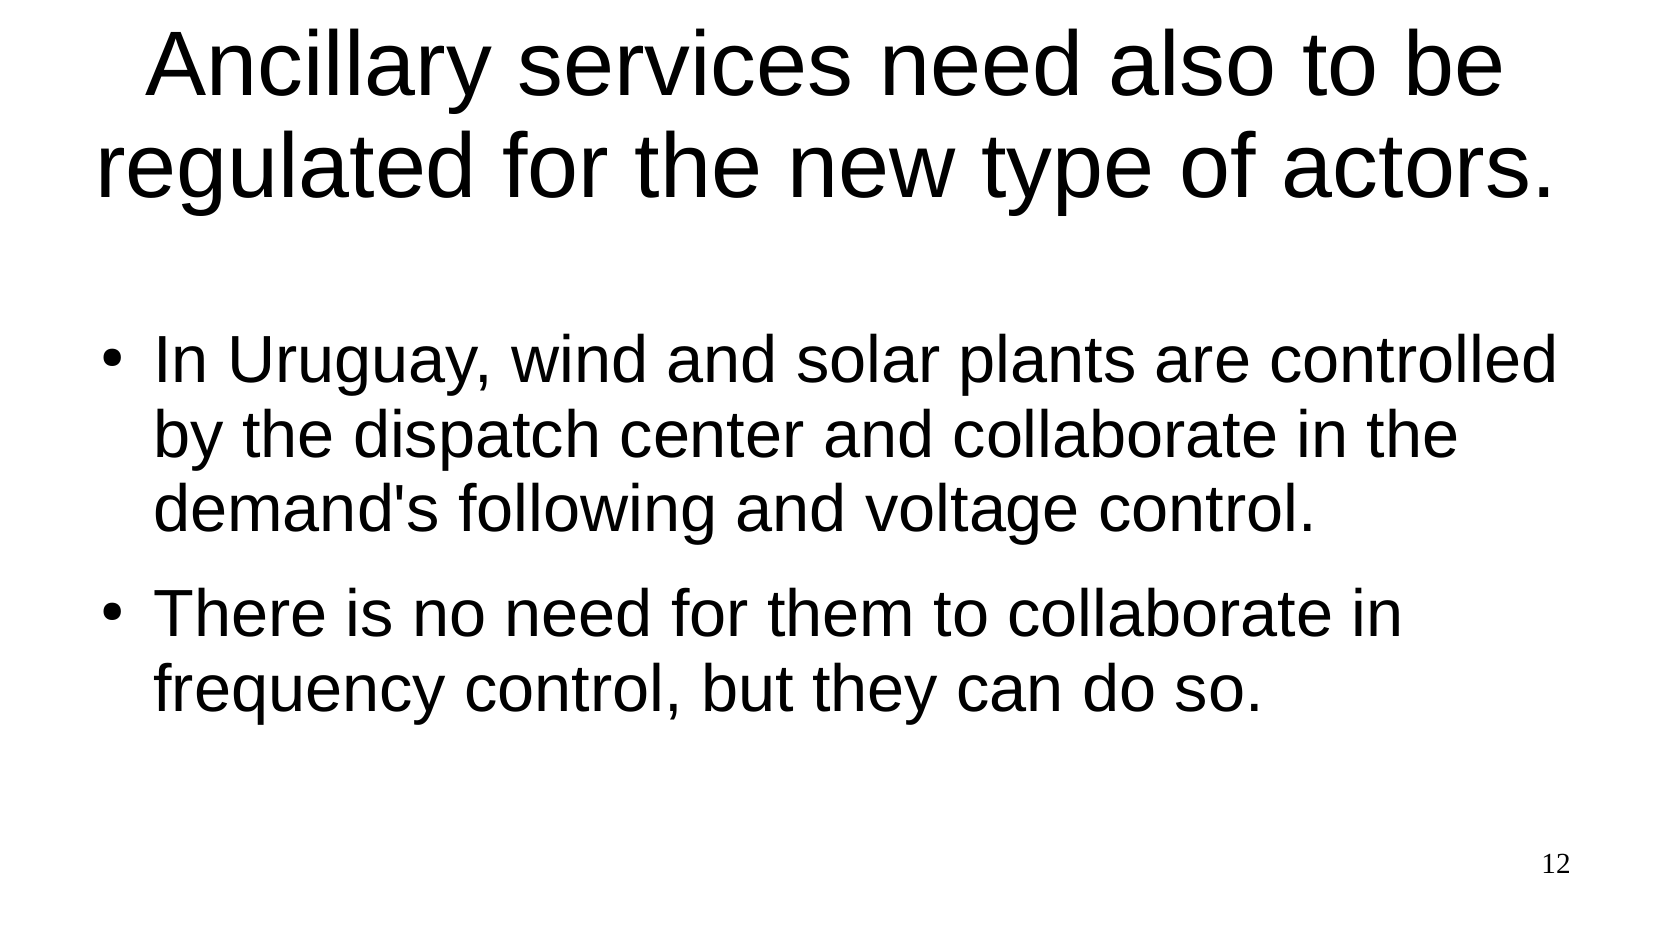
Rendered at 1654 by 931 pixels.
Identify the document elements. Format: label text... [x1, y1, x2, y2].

title Ancillary services need also to be regulated for the new type of actors. [82, 28, 1571, 201]
list In Uruguay, wind and solar plants are controlled by the dispatch center and collaborate in the demand's following and voltage control. There is no need for them to collaborate in frequency control, but they can do so. [82, 217, 1571, 758]
